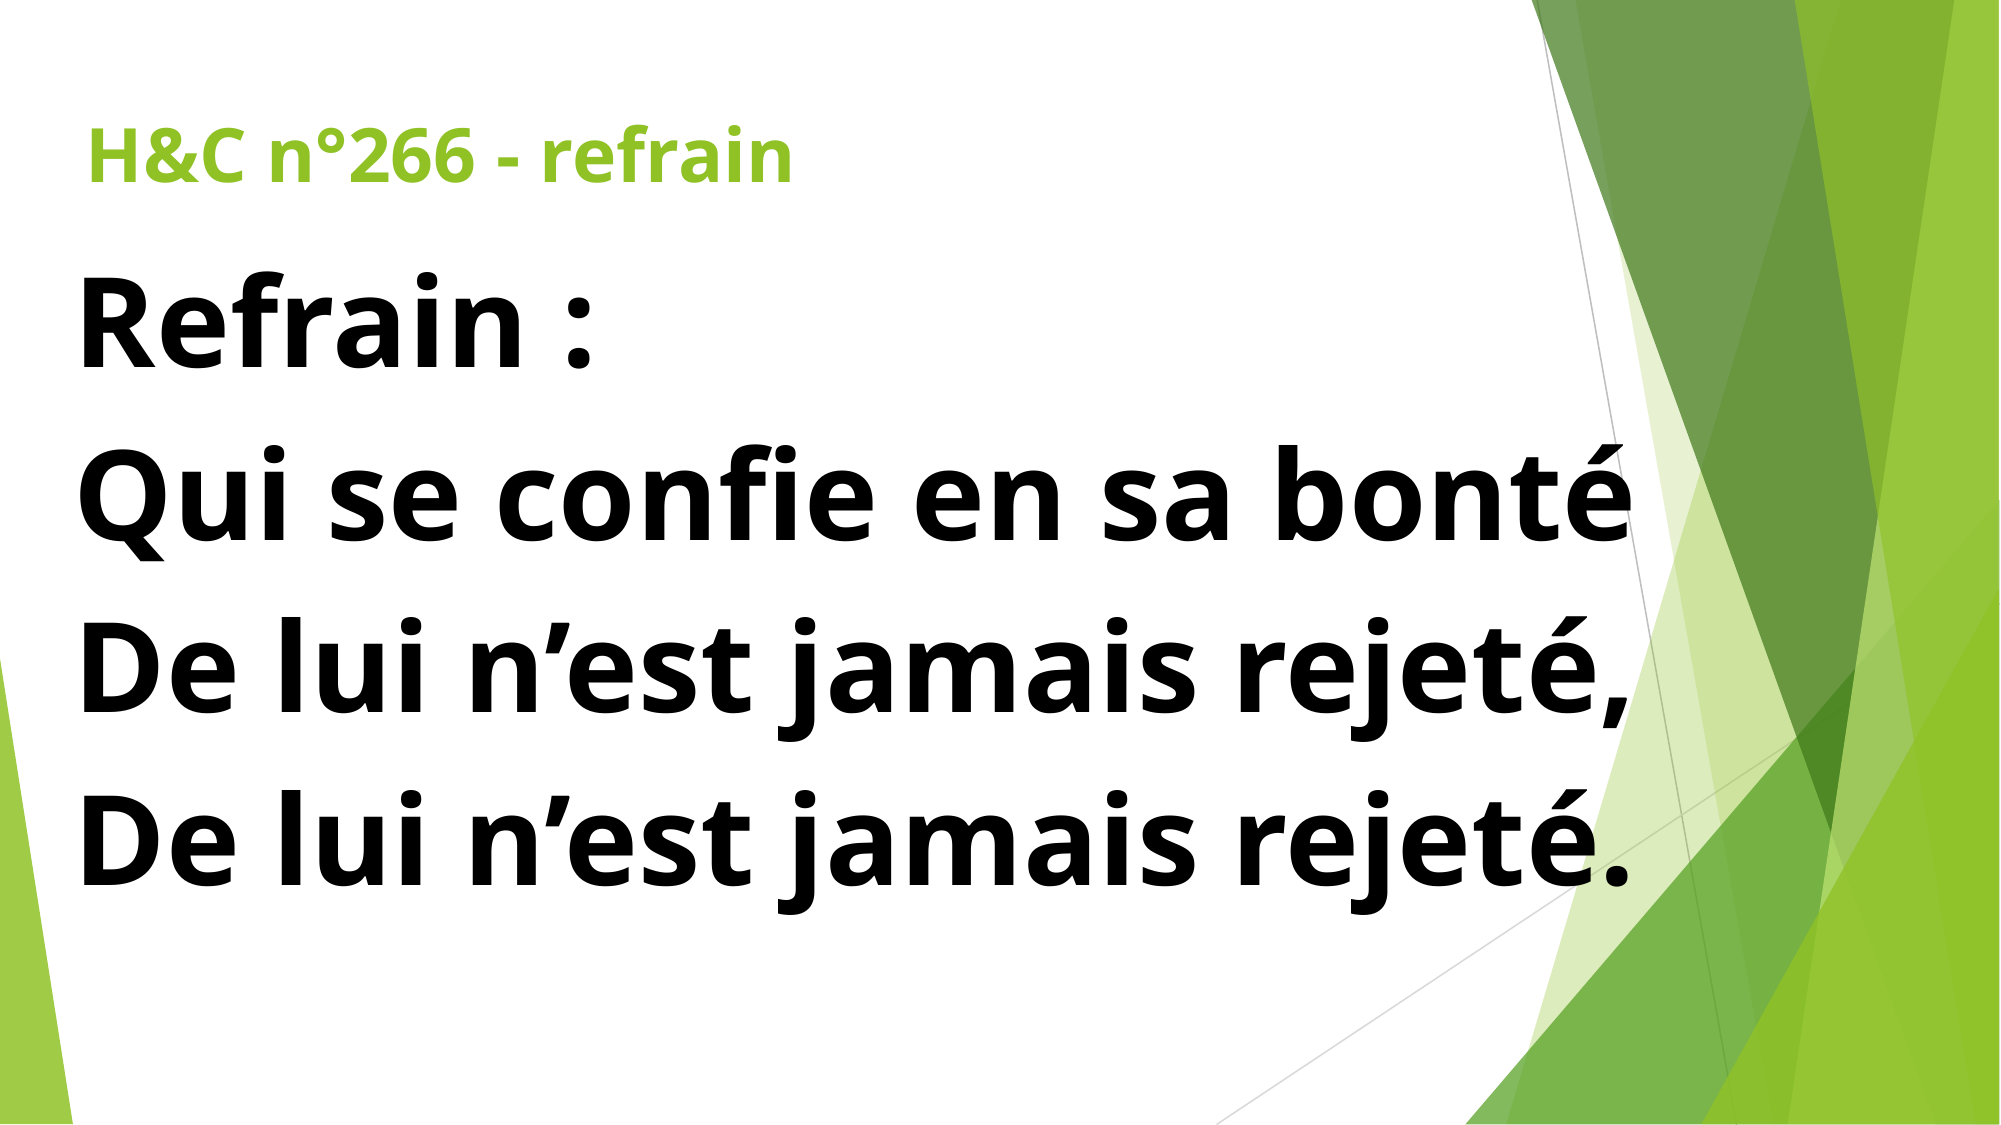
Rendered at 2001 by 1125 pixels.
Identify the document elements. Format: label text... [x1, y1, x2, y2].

text_box Refrain : Qui se confie en sa bonté De lui n’est jamais rejeté, De lui n’est jamais rejeté. [59, 213, 1973, 1037]
text_box H&C n°266 - refrain [70, 99, 1522, 213]
